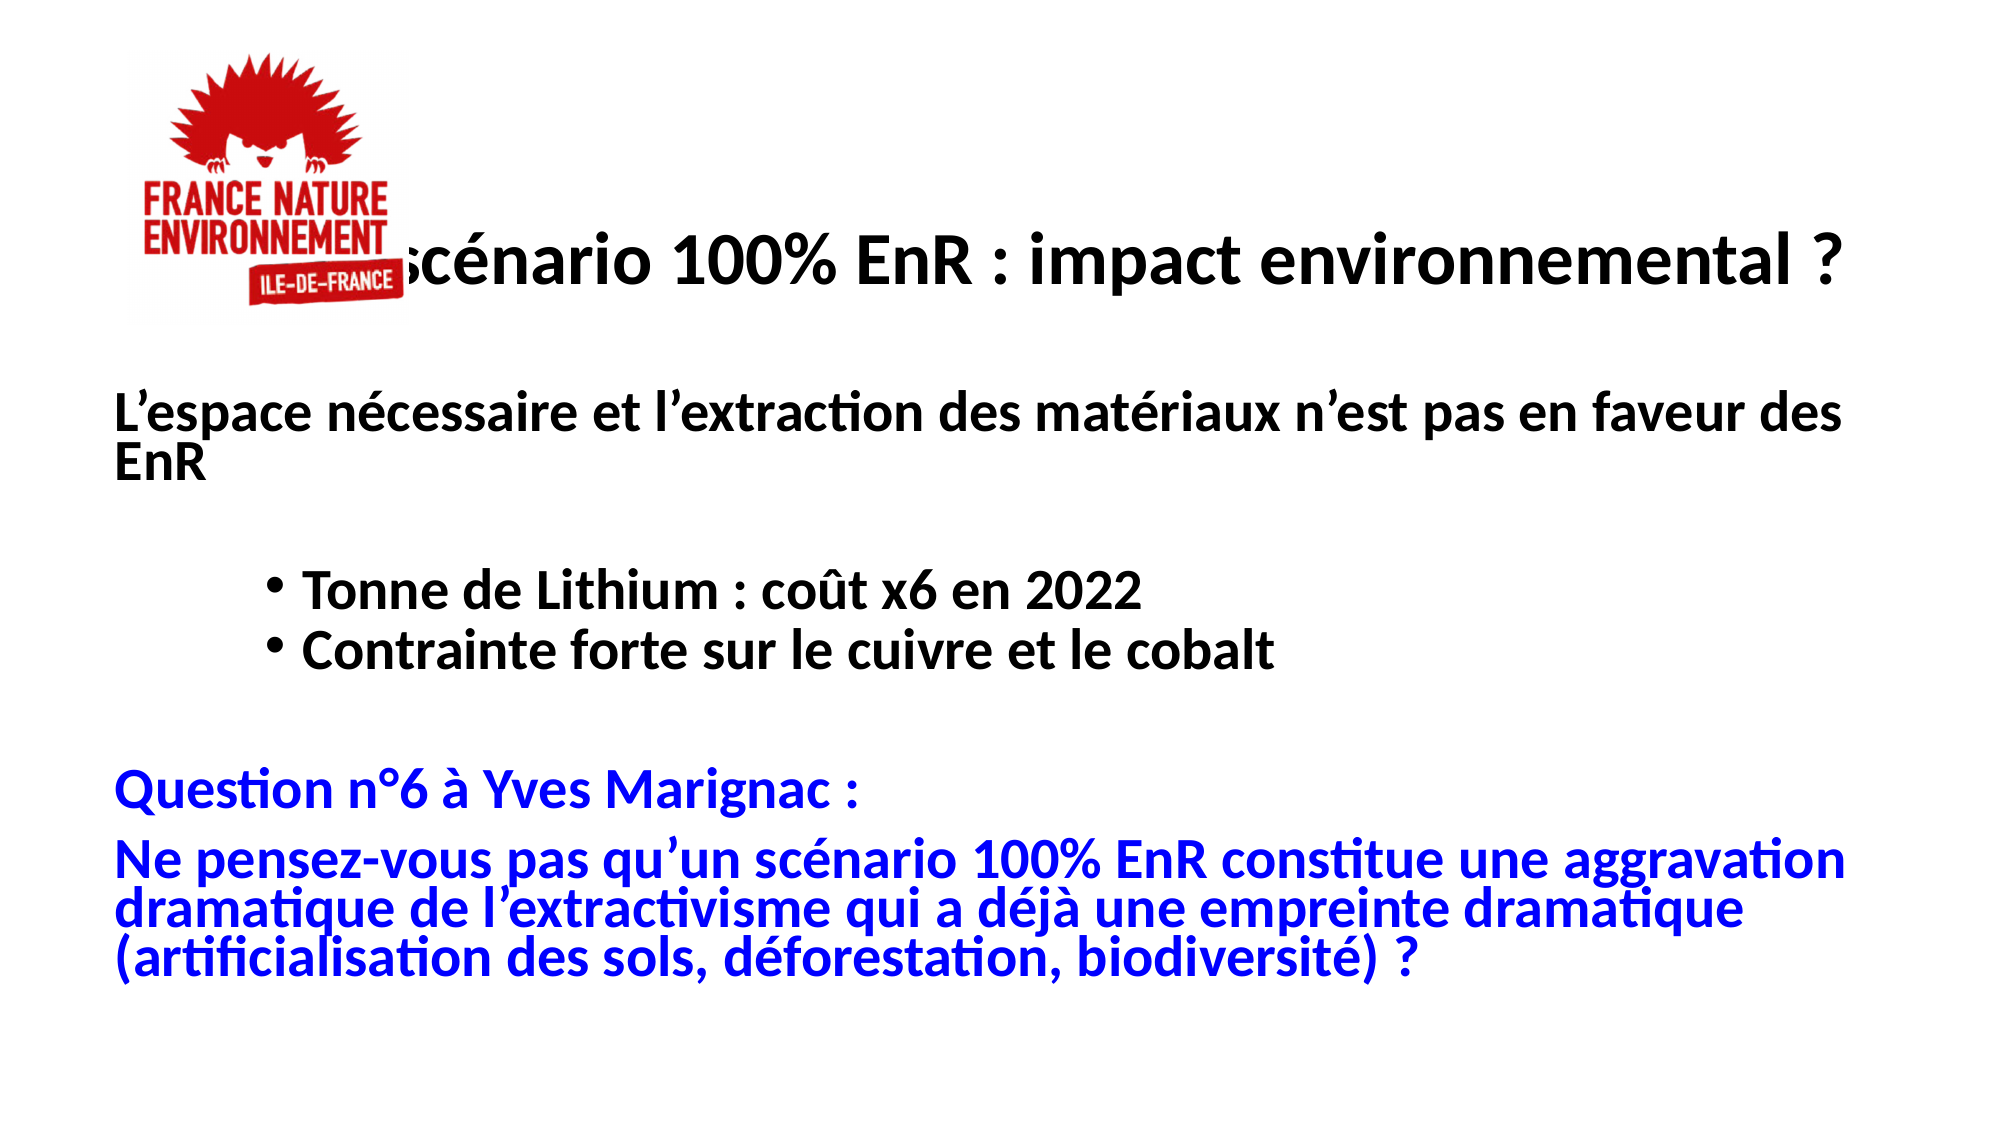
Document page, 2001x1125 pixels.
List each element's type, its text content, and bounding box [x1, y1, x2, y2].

picture [127, 50, 409, 325]
text_box scénario 100% EnR : impact environnemental ? L’espace nécessaire et l’extraction des matériaux n’est pas en faveur des EnR Tonne de Lithium : coût x6 en 2022 Contrainte forte sur le cuivre et le cobalt Question n°6 à Yves Marignac : Ne pensez-vous pas qu’un scénario 100% EnR constitue une aggravation dramatique de l’extractivisme qui a déjà une empreinte dramatique (artificialisation des sols, déforestation, biodiversité) ? [99, 226, 1941, 1075]
